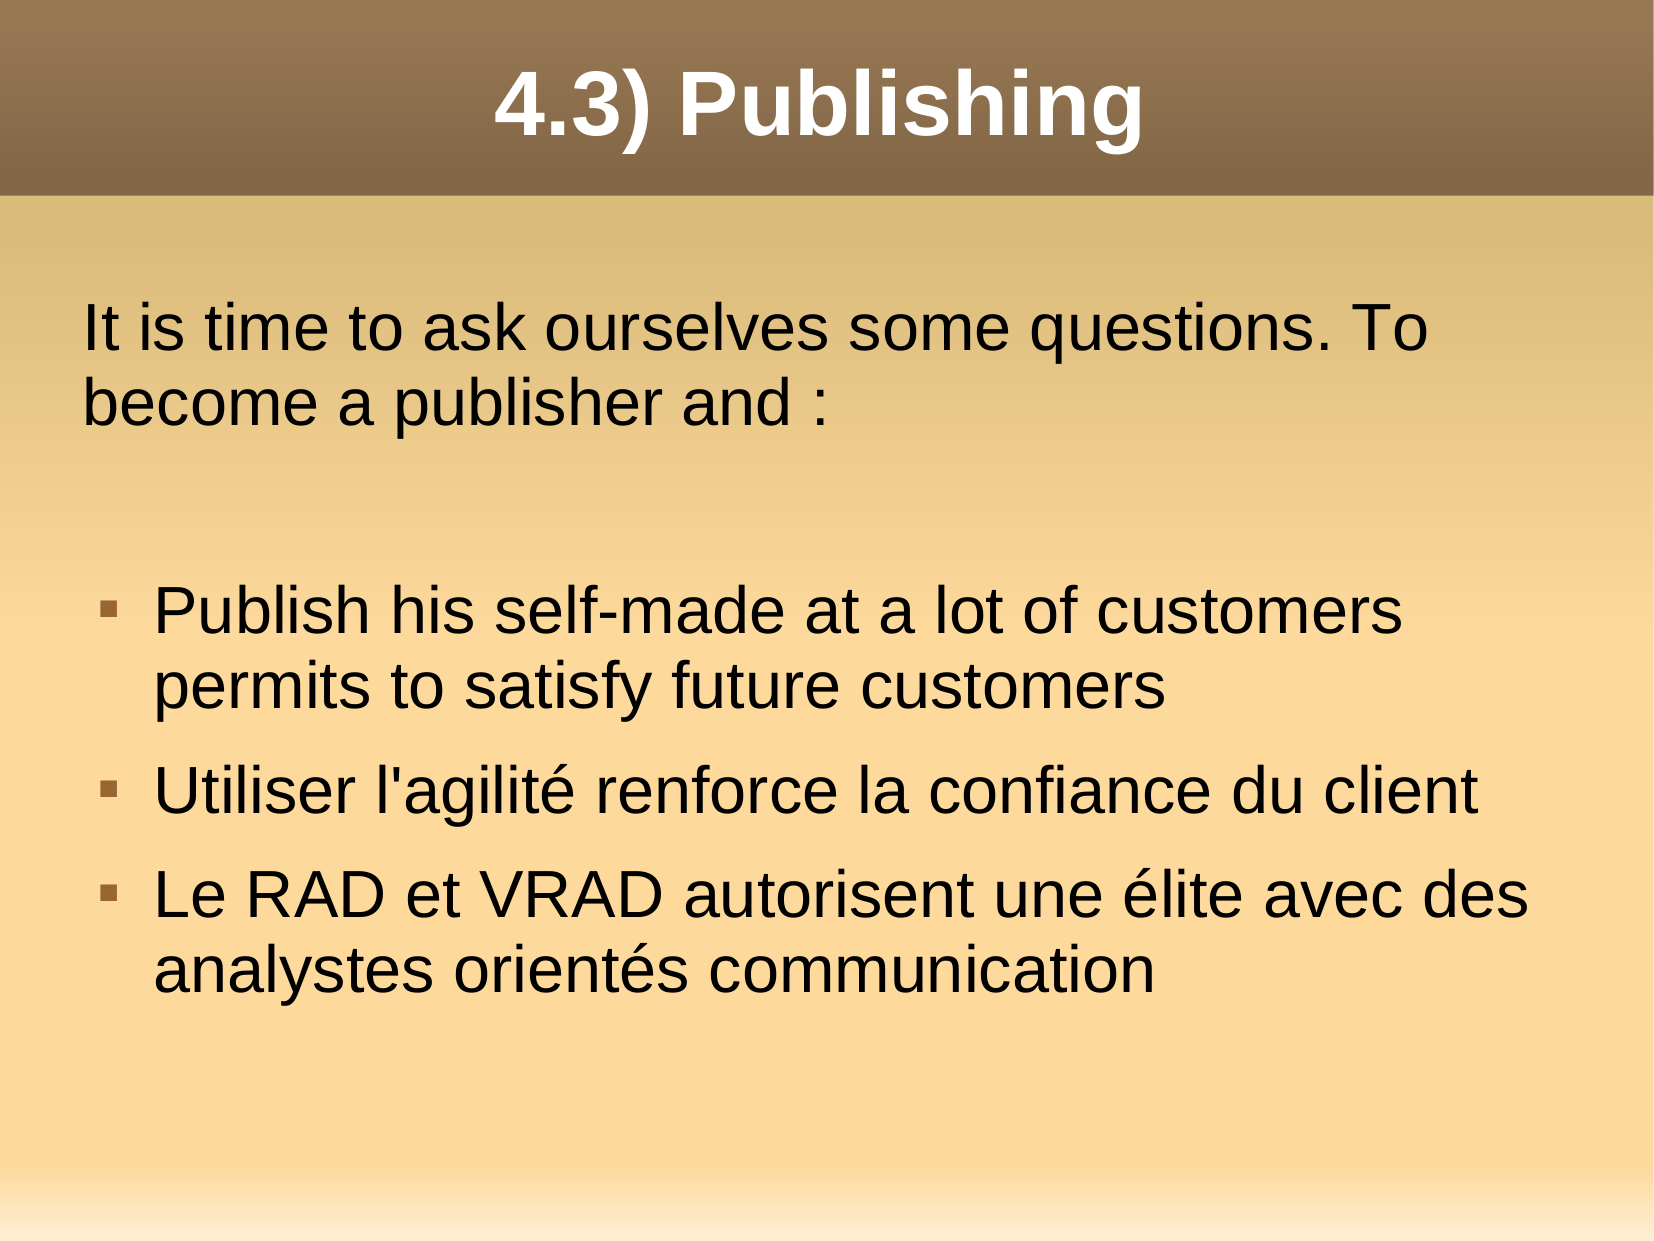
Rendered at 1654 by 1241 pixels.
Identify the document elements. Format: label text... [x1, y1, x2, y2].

title 4.3) Publishing [76, 7, 1565, 200]
list It is time to ask ourselves some questions. To become a publisher and : Publish his self-made at a lot of customers permits to satisfy future customers Utiliser l'agilité renforce la confiance du client Le RAD et VRAD autorisent une élite avec des analystes orientés communication [82, 290, 1571, 1094]
picture [0, 0, 1654, 1241]
